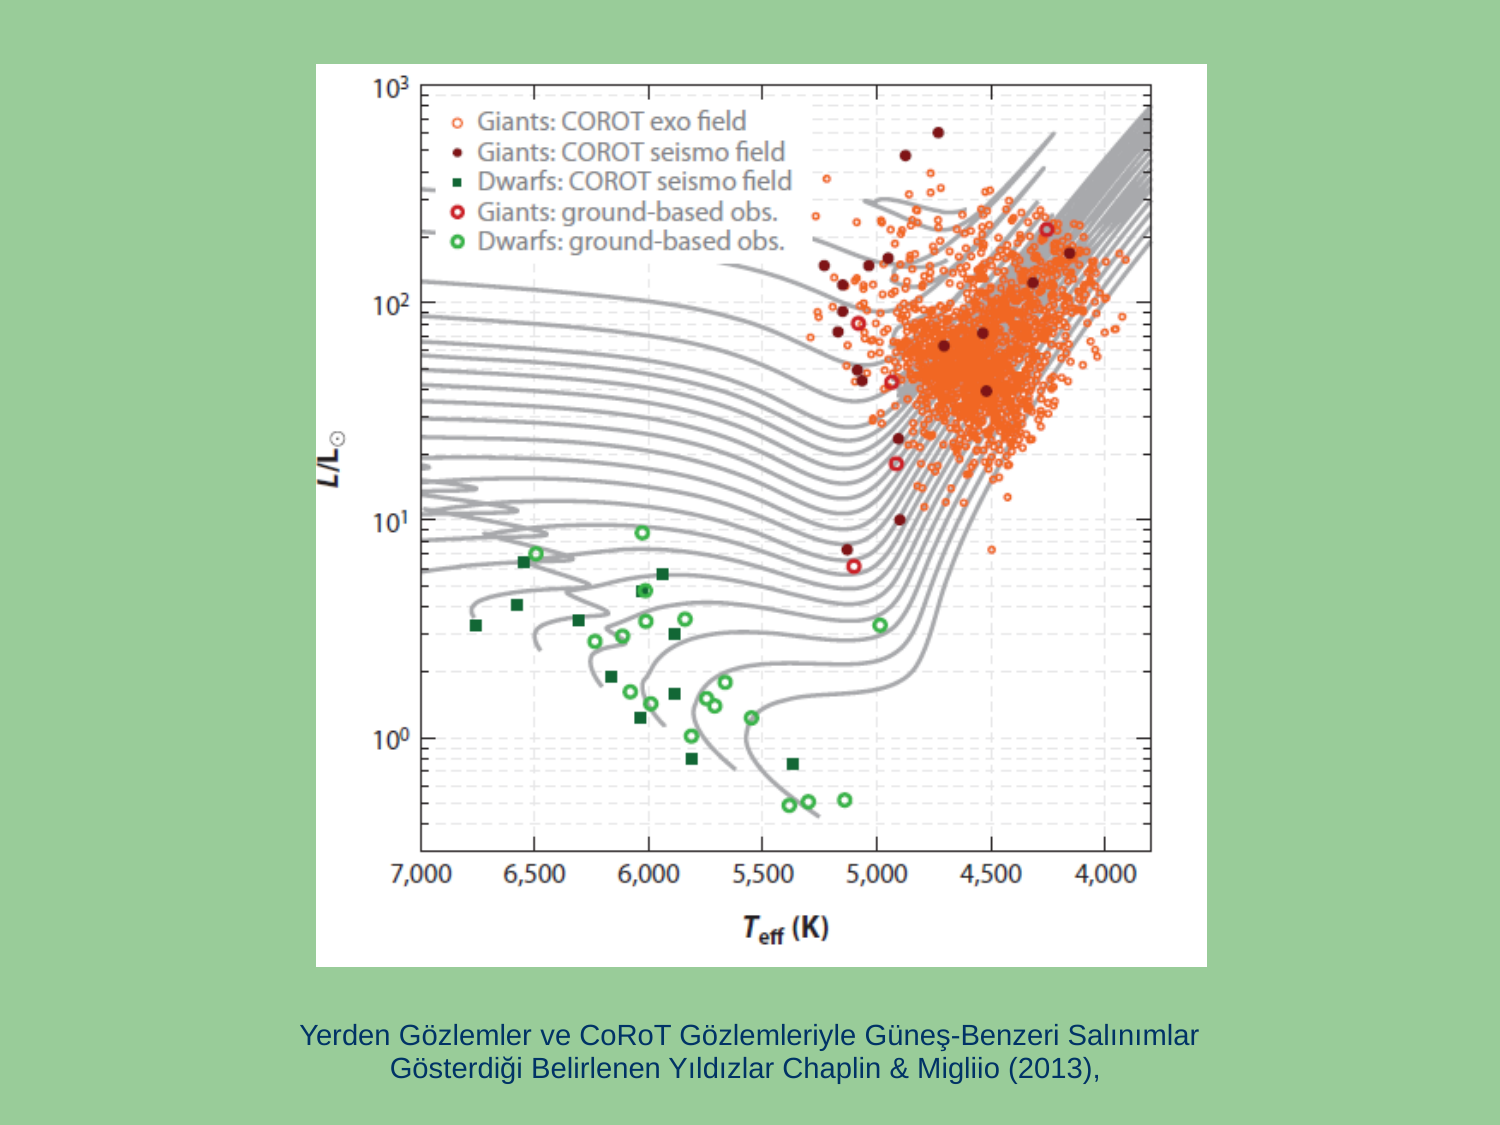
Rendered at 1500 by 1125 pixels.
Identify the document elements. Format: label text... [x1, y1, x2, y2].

text_box Yerden Gözlemler ve CoRoT Gözlemleriyle Güneş-Benzeri Salınımlar Gösterdiği Belirlenen Yıldızlar Chaplin & Migliio (2013), [255, 1011, 1246, 1092]
picture [316, 64, 1207, 967]
